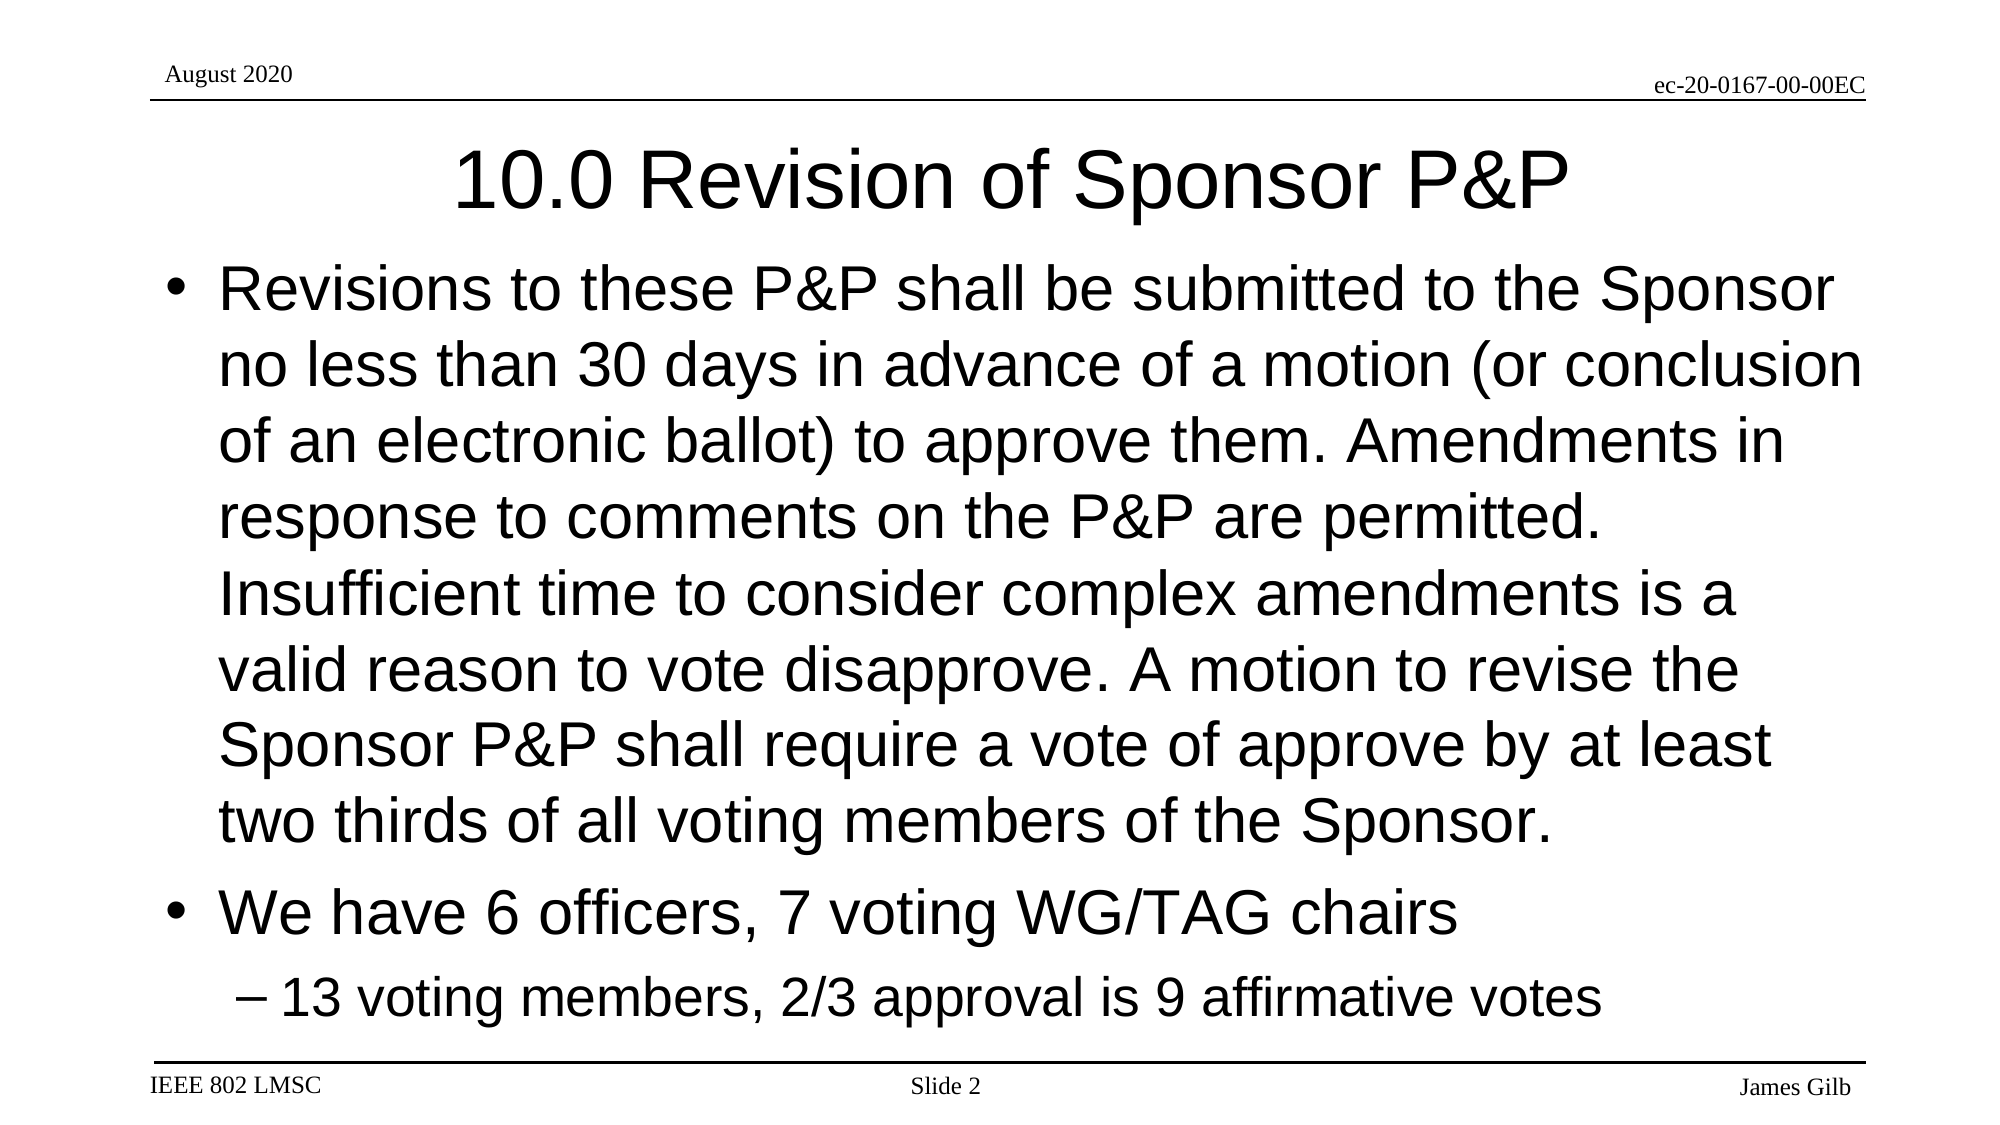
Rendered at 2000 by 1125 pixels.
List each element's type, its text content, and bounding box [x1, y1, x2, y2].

list Revisions to these P&P shall be submitted to the Sponsor no less than 30 days in advance of a motion (or conclusion of an electronic ballot) to approve them. Amendments in response to comments on the P&P are permitted. Insufficient time to consider complex amendments is a valid reason to vote disapprove. A motion to revise the Sponsor P&P shall require a vote of approve by at least two thirds of all voting members of the Sponsor. We have 6 officers, 7 voting WG/TAG chairs 13 voting members, 2/3 approval is 9 affirmative votes [149, 239, 1900, 1051]
title 10.0 Revision of Sponsor P&P [149, 112, 1900, 238]
